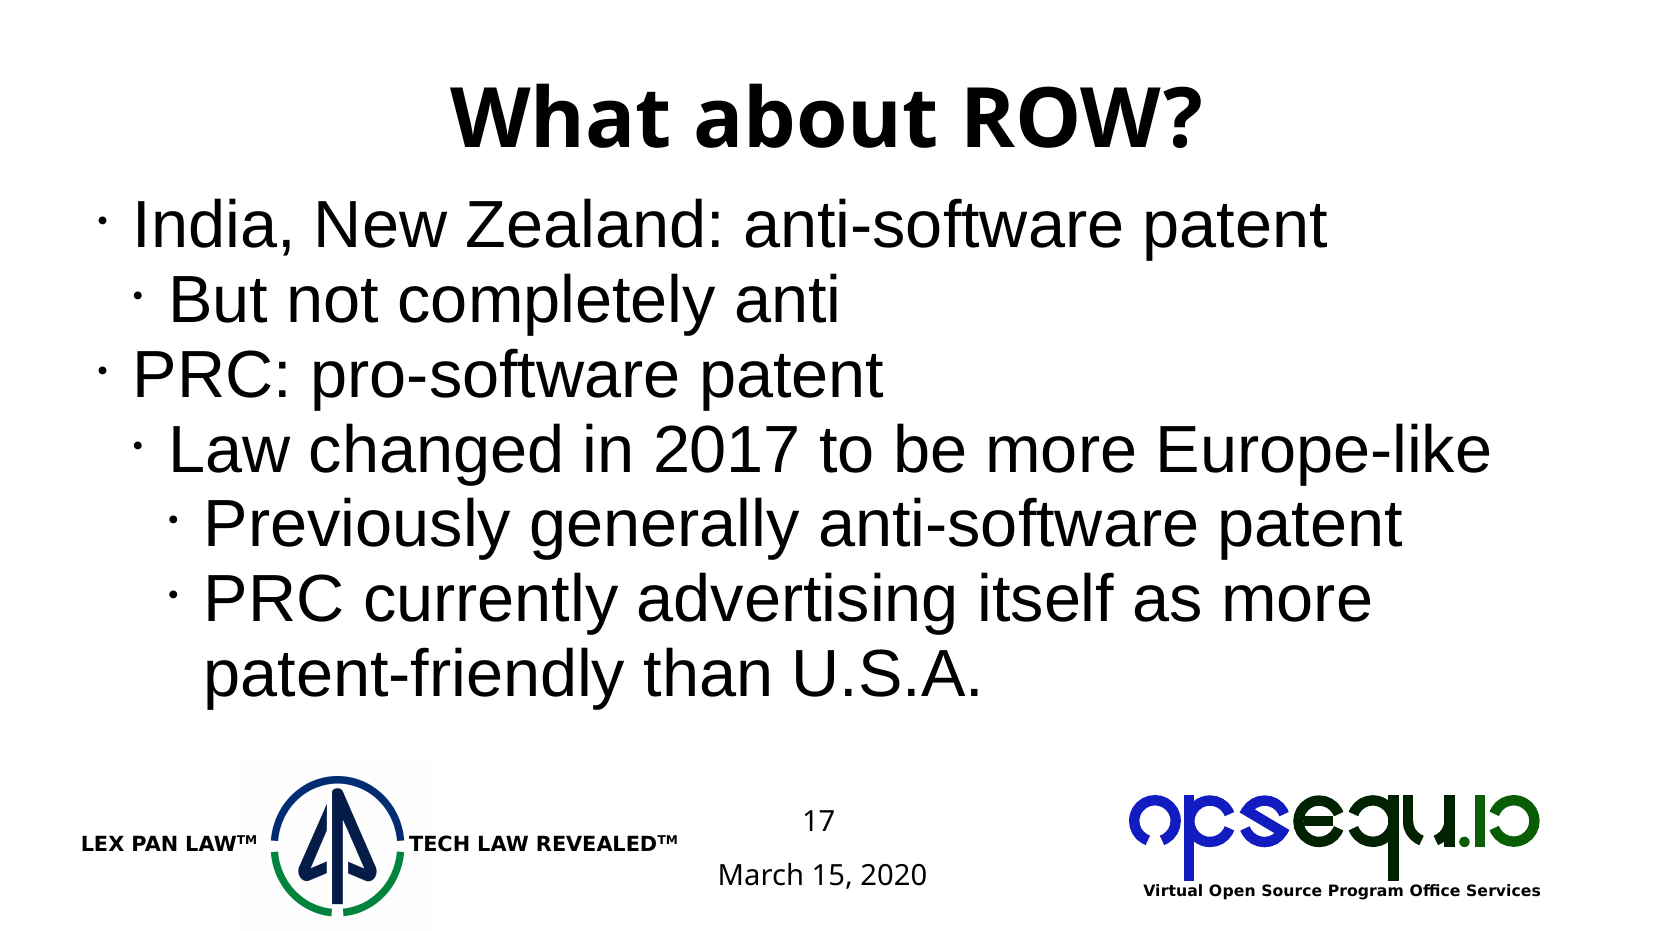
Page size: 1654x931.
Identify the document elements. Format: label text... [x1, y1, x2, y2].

text_box India, New Zealand: anti-software patent But not completely anti PRC: pro-software patent Law changed in 2017 to be more Europe-like Previously generally anti-software patent PRC currently advertising itself as more patent-friendly than U.S.A. [82, 180, 1561, 715]
picture [240, 760, 433, 931]
title What about ROW? [82, 37, 1571, 193]
